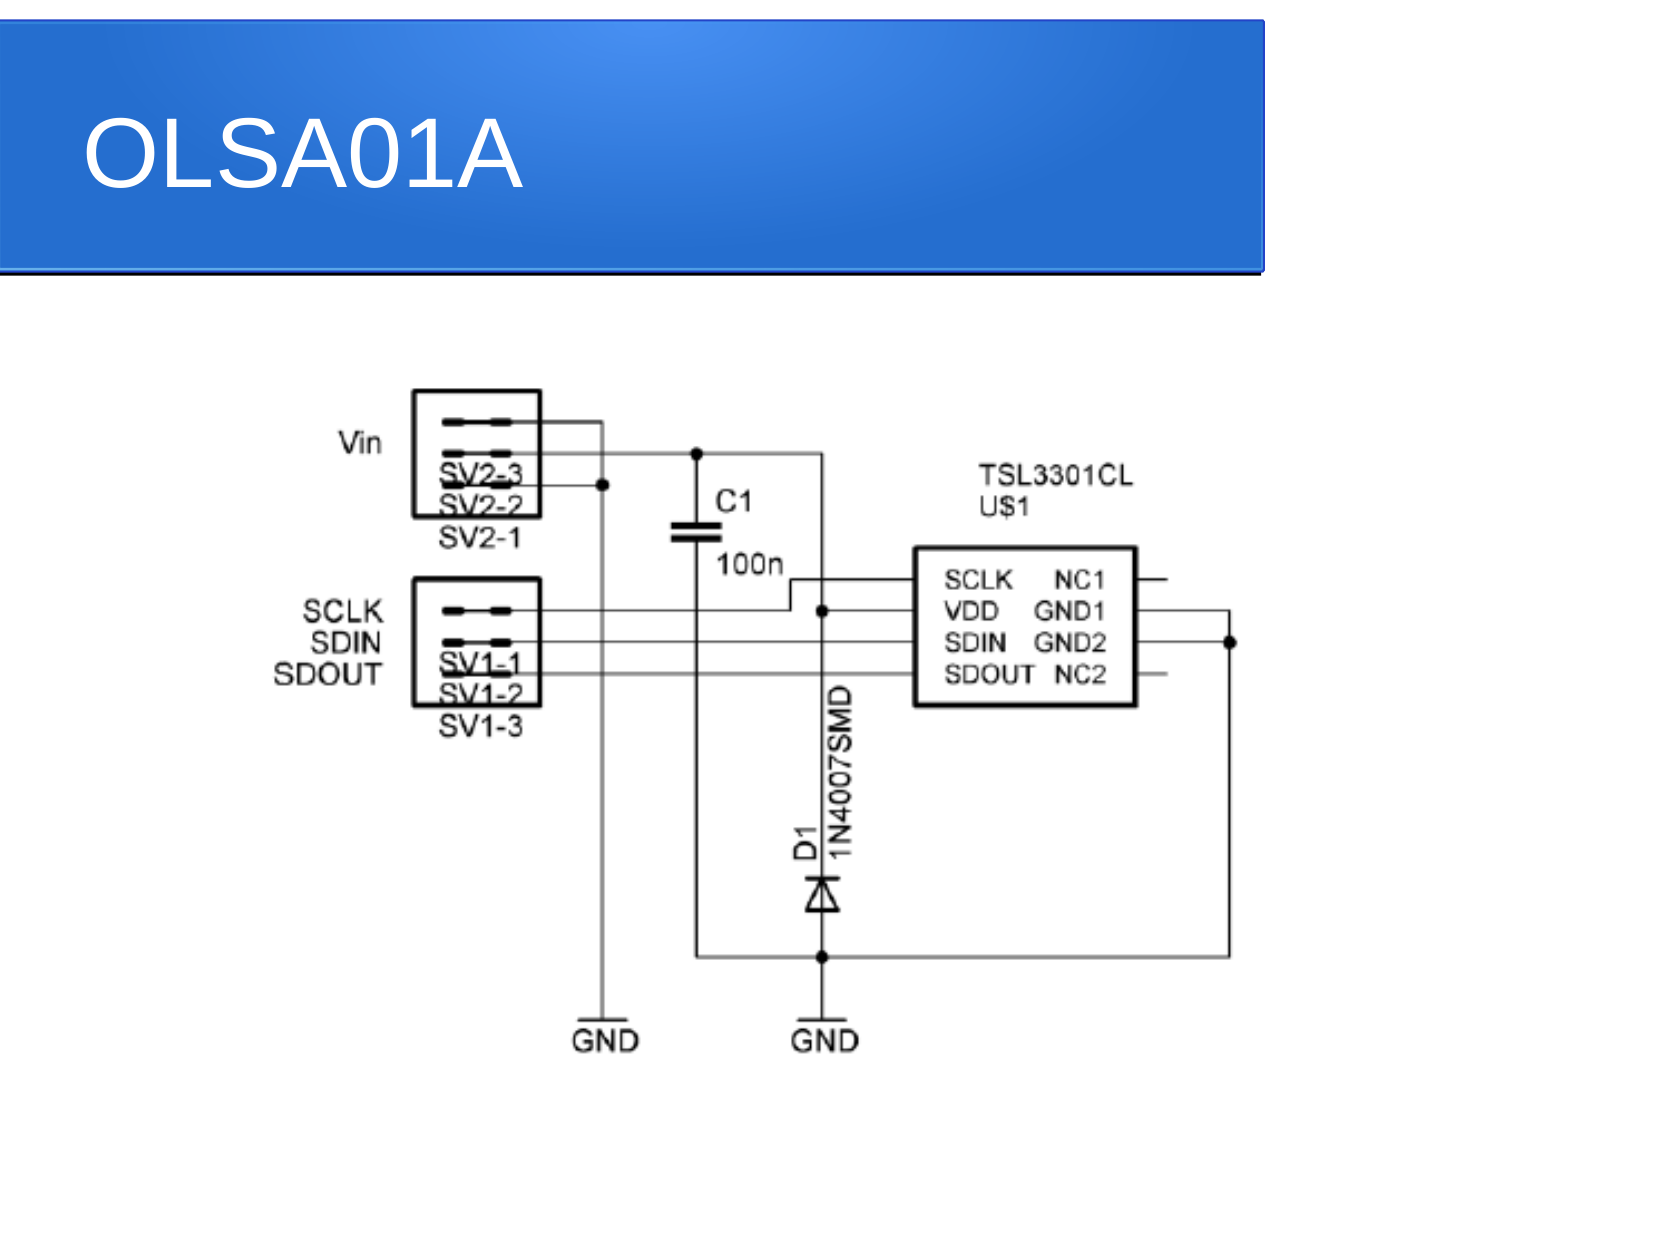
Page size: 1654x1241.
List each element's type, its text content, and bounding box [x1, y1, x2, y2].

picture [262, 367, 1358, 1087]
title OLSA01A [82, 49, 1250, 257]
